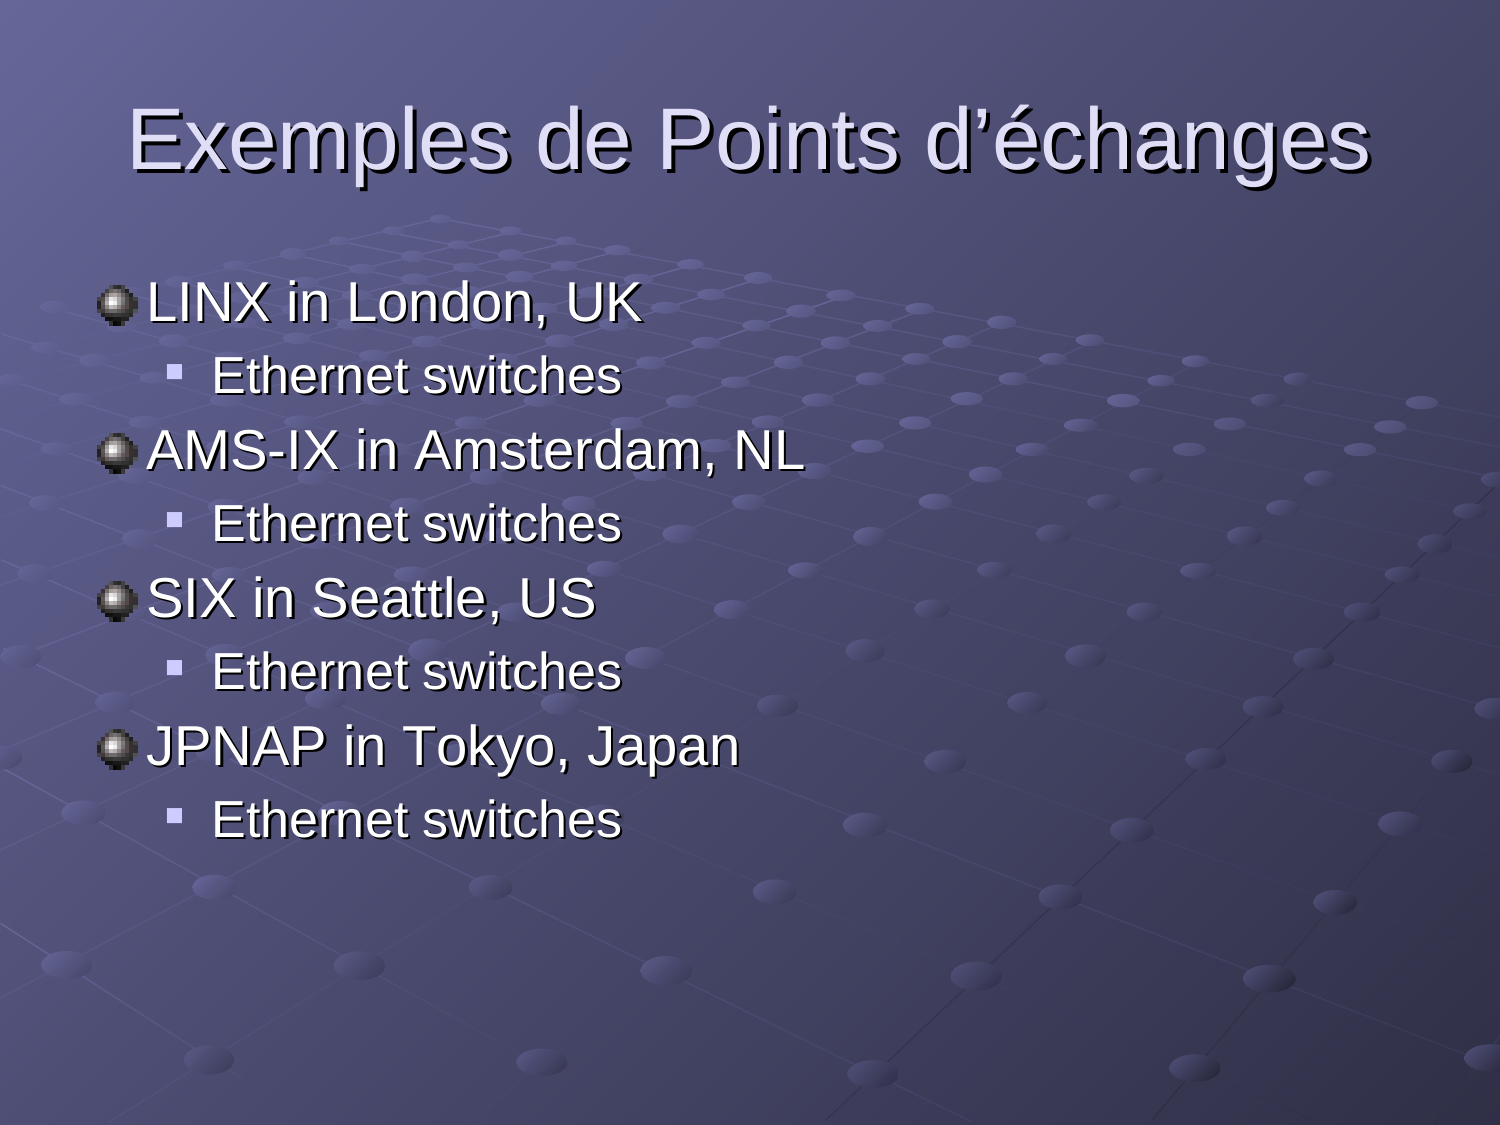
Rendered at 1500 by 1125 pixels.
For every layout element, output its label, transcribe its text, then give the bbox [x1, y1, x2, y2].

list LINX in London, UK Ethernet switches AMS-IX in Amsterdam, NL Ethernet switches SIX in Seattle, US Ethernet switches JPNAP in Tokyo, Japan Ethernet switches [75, 262, 1426, 1007]
title Exemples de Points d’échanges [75, 45, 1426, 233]
